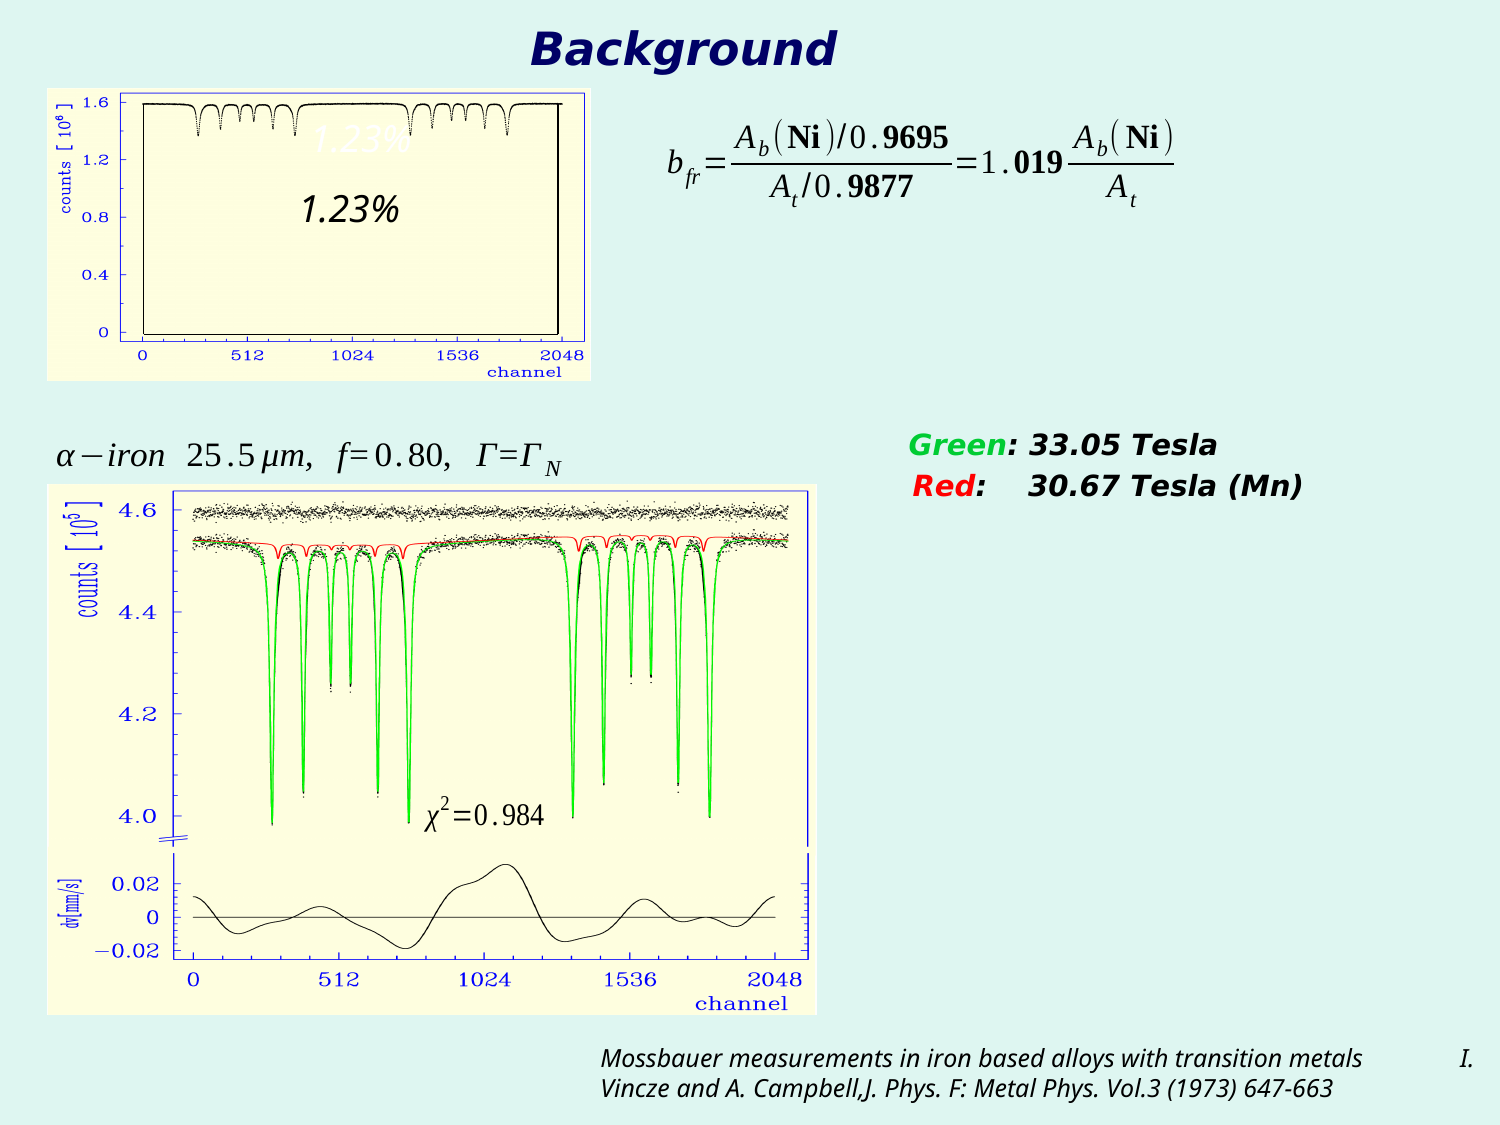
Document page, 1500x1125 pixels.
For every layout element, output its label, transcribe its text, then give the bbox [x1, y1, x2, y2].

text_box Background [514, 12, 957, 107]
text_box 1.23% [283, 177, 456, 238]
text_box Mossbauer measurements in iron based alloys with transition metals I. Vincze and A. Campbell,J. Phys. F: Metal Phys. Vol.3 (1973) 647-663 [585, 1035, 1497, 1111]
picture [47, 484, 818, 1016]
chart [415, 792, 555, 833]
text_box 1.23% [295, 108, 447, 177]
text_box Red: 30.67 Tesla (Mn) [897, 459, 1339, 510]
picture [47, 88, 591, 383]
chart [658, 116, 1188, 213]
chart [47, 436, 575, 482]
text_box Green: 33.05 Tesla [893, 419, 1335, 479]
